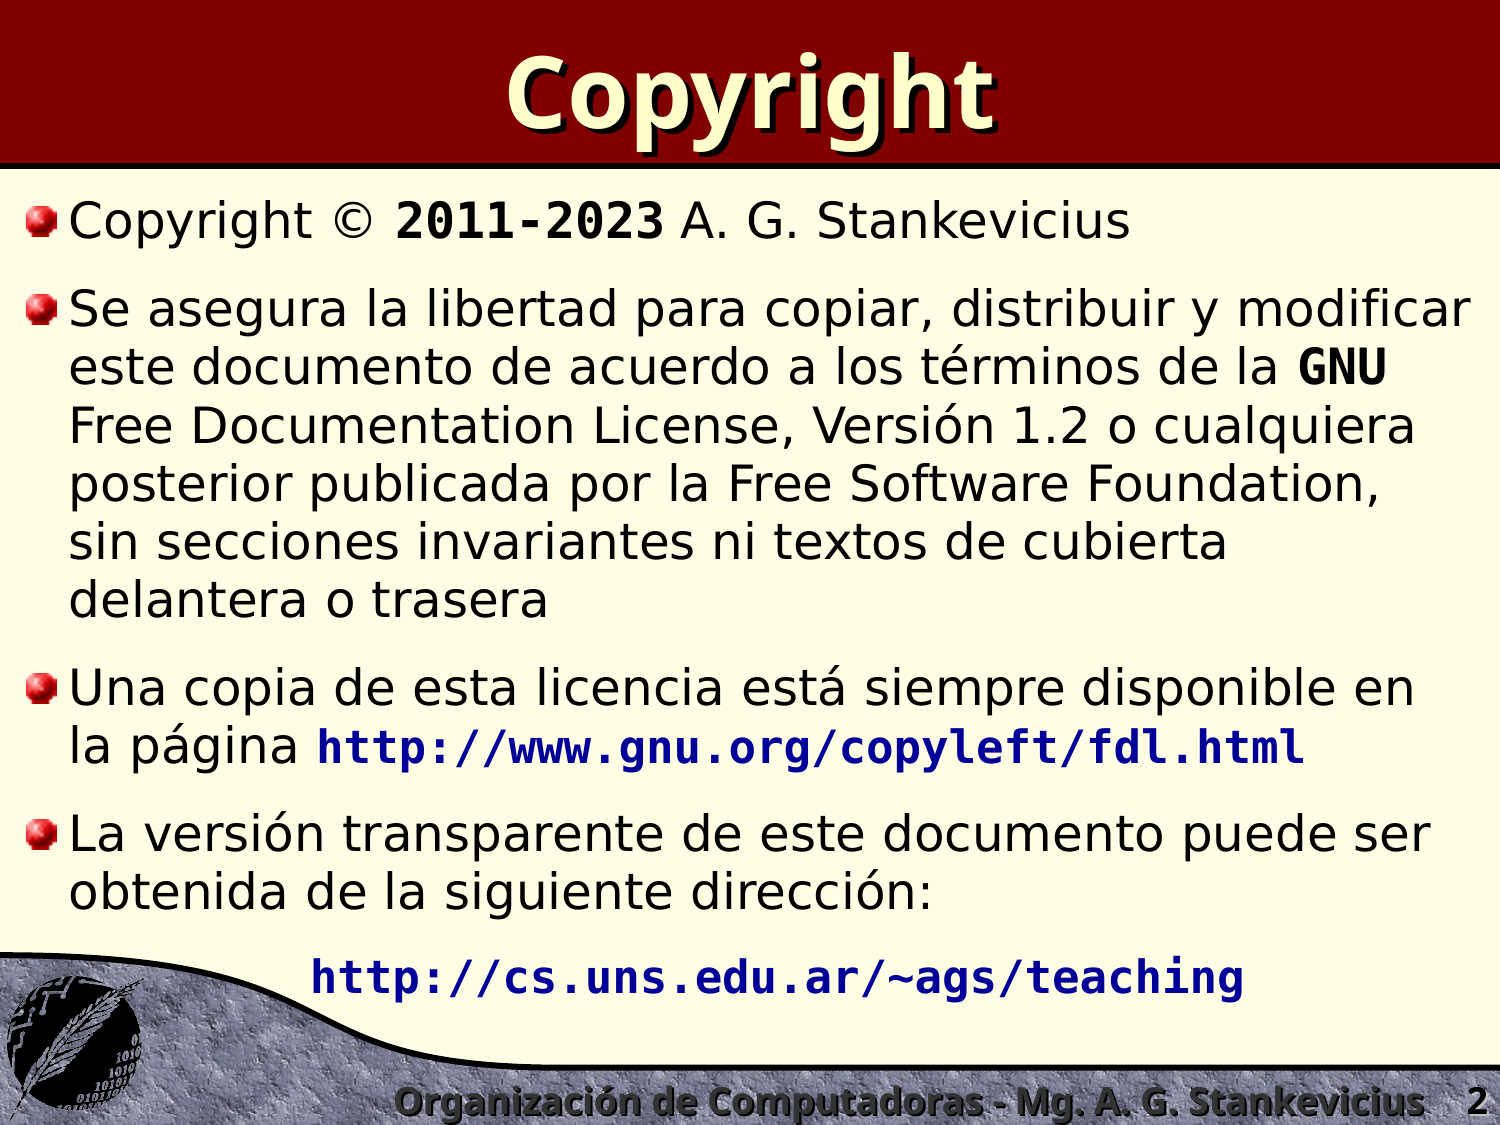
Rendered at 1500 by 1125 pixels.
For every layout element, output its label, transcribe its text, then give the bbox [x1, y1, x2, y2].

list Copyright © 2011-2023 A. G. Stankevicius Se asegura la libertad para copiar, distribuir y modificar este documento de acuerdo a los términos de la GNU Free Documentation License, Versión 1.2 o cualquiera posterior publicada por la Free Software Foundation, sin secciones invariantes ni textos de cubierta delantera o trasera Una copia de esta licencia está siempre disponible en la página http://www.gnu.org/copyleft/fdl.html La versión transparente de este documento puede ser obtenida de la siguiente dirección: http://cs.uns.edu.ar/~ags/teaching [11, 192, 1486, 1010]
picture [802, 1100, 806, 1110]
title Copyright [15, 5, 1485, 160]
picture [0, 959, 1500, 1125]
picture [448, 1100, 455, 1110]
picture [1058, 1100, 1065, 1110]
